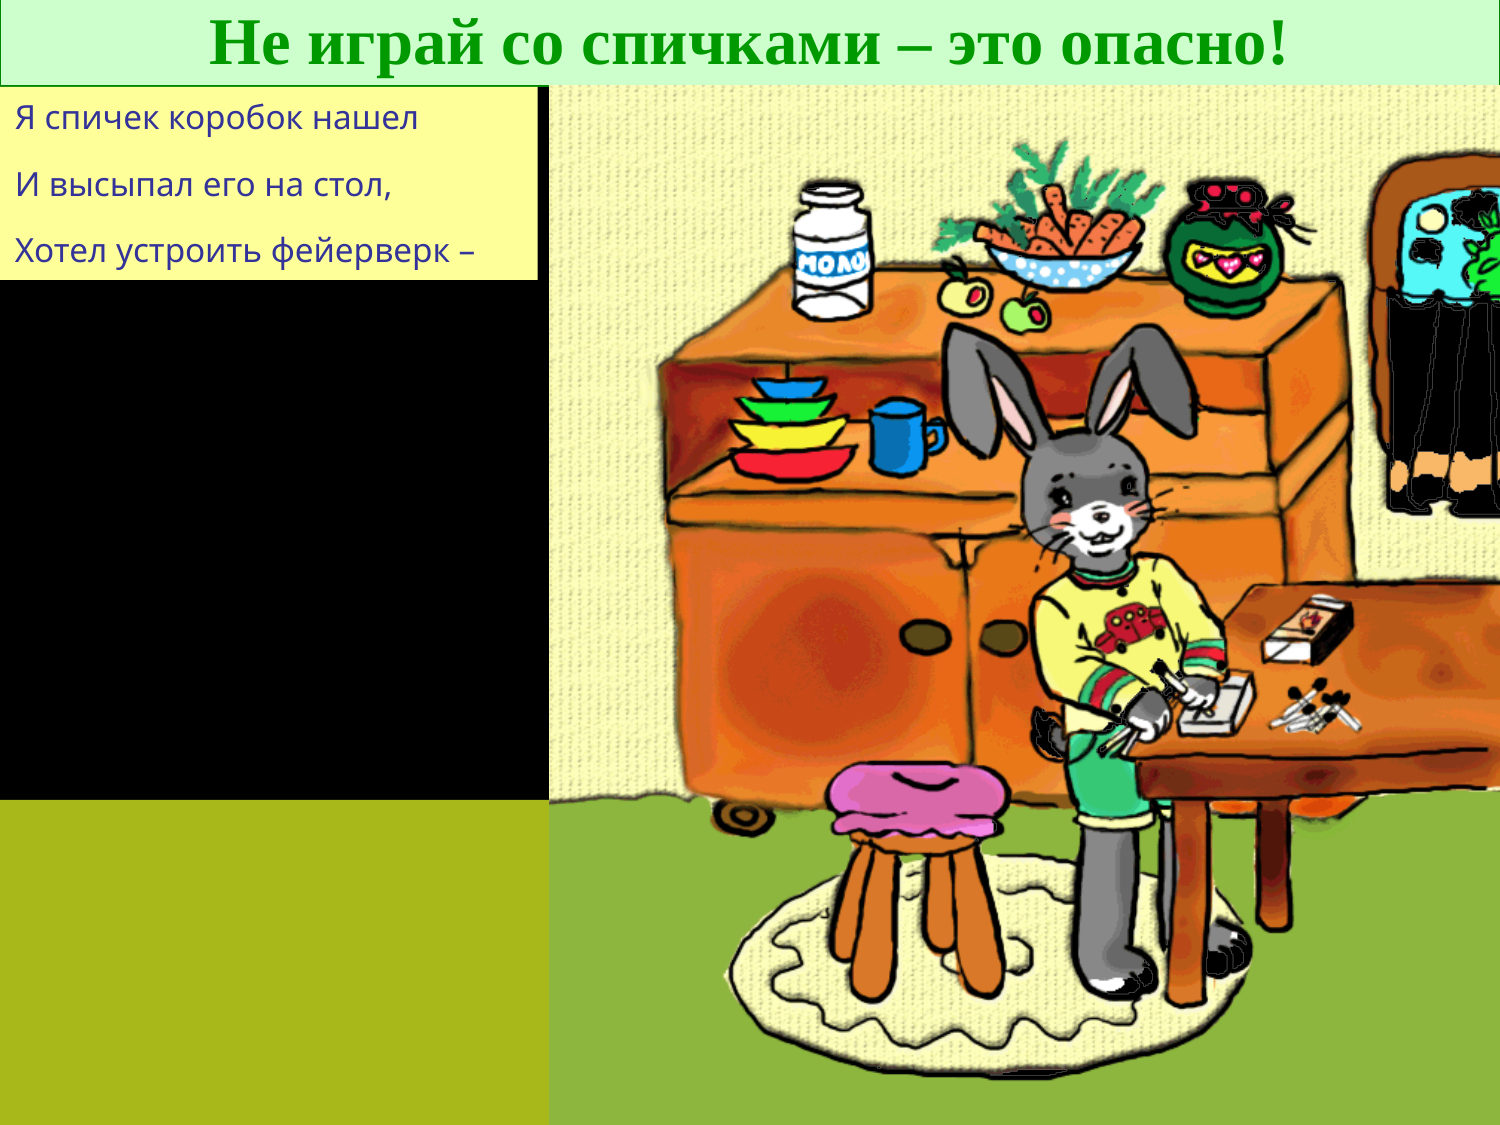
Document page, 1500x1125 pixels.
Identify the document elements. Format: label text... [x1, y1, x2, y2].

picture [549, 85, 1500, 1125]
title Не играй со спичками – это опасно! [0, 0, 1500, 86]
text_box Я спичек коробок нашел И высыпал его на стол, Хотел устроить фейерверк – [0, 86, 538, 280]
text_box [0, 799, 549, 1125]
